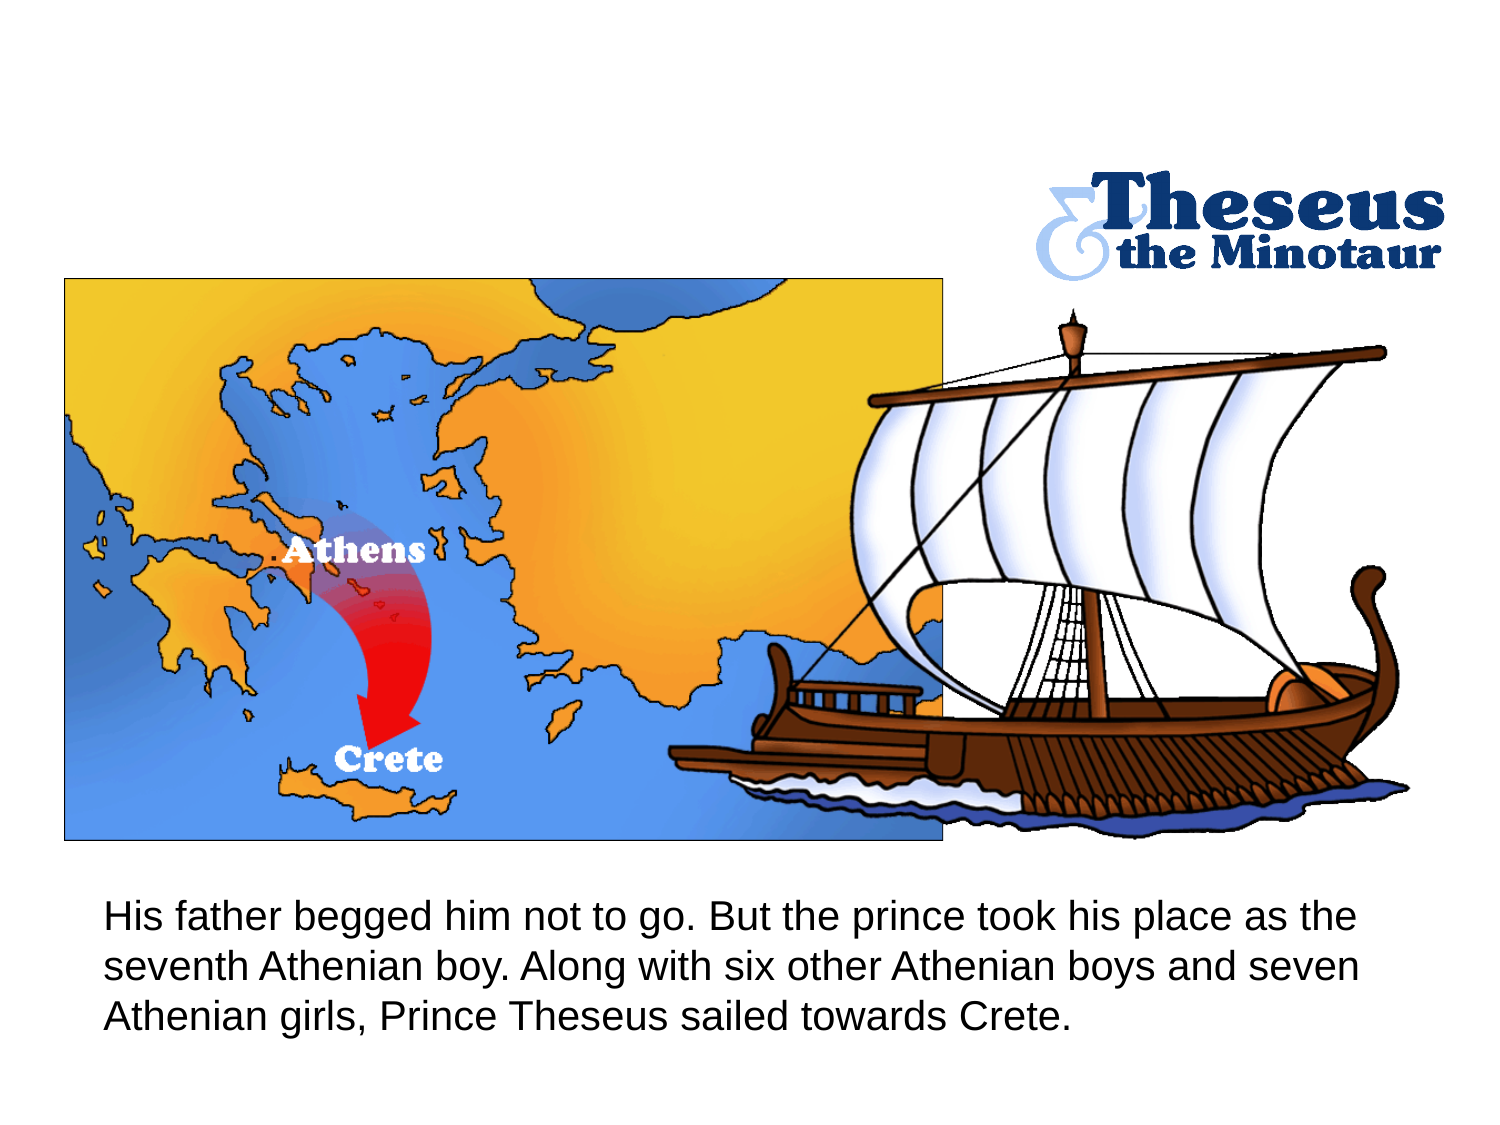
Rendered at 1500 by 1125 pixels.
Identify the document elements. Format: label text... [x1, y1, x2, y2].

text_box His father begged him not to go. But the prince took his place as the seventh Athenian boy. Along with six other Athenian boys and seven Athenian girls, Prince Theseus sailed towards Crete. [53, 881, 1436, 1047]
picture [64, 148, 1447, 841]
